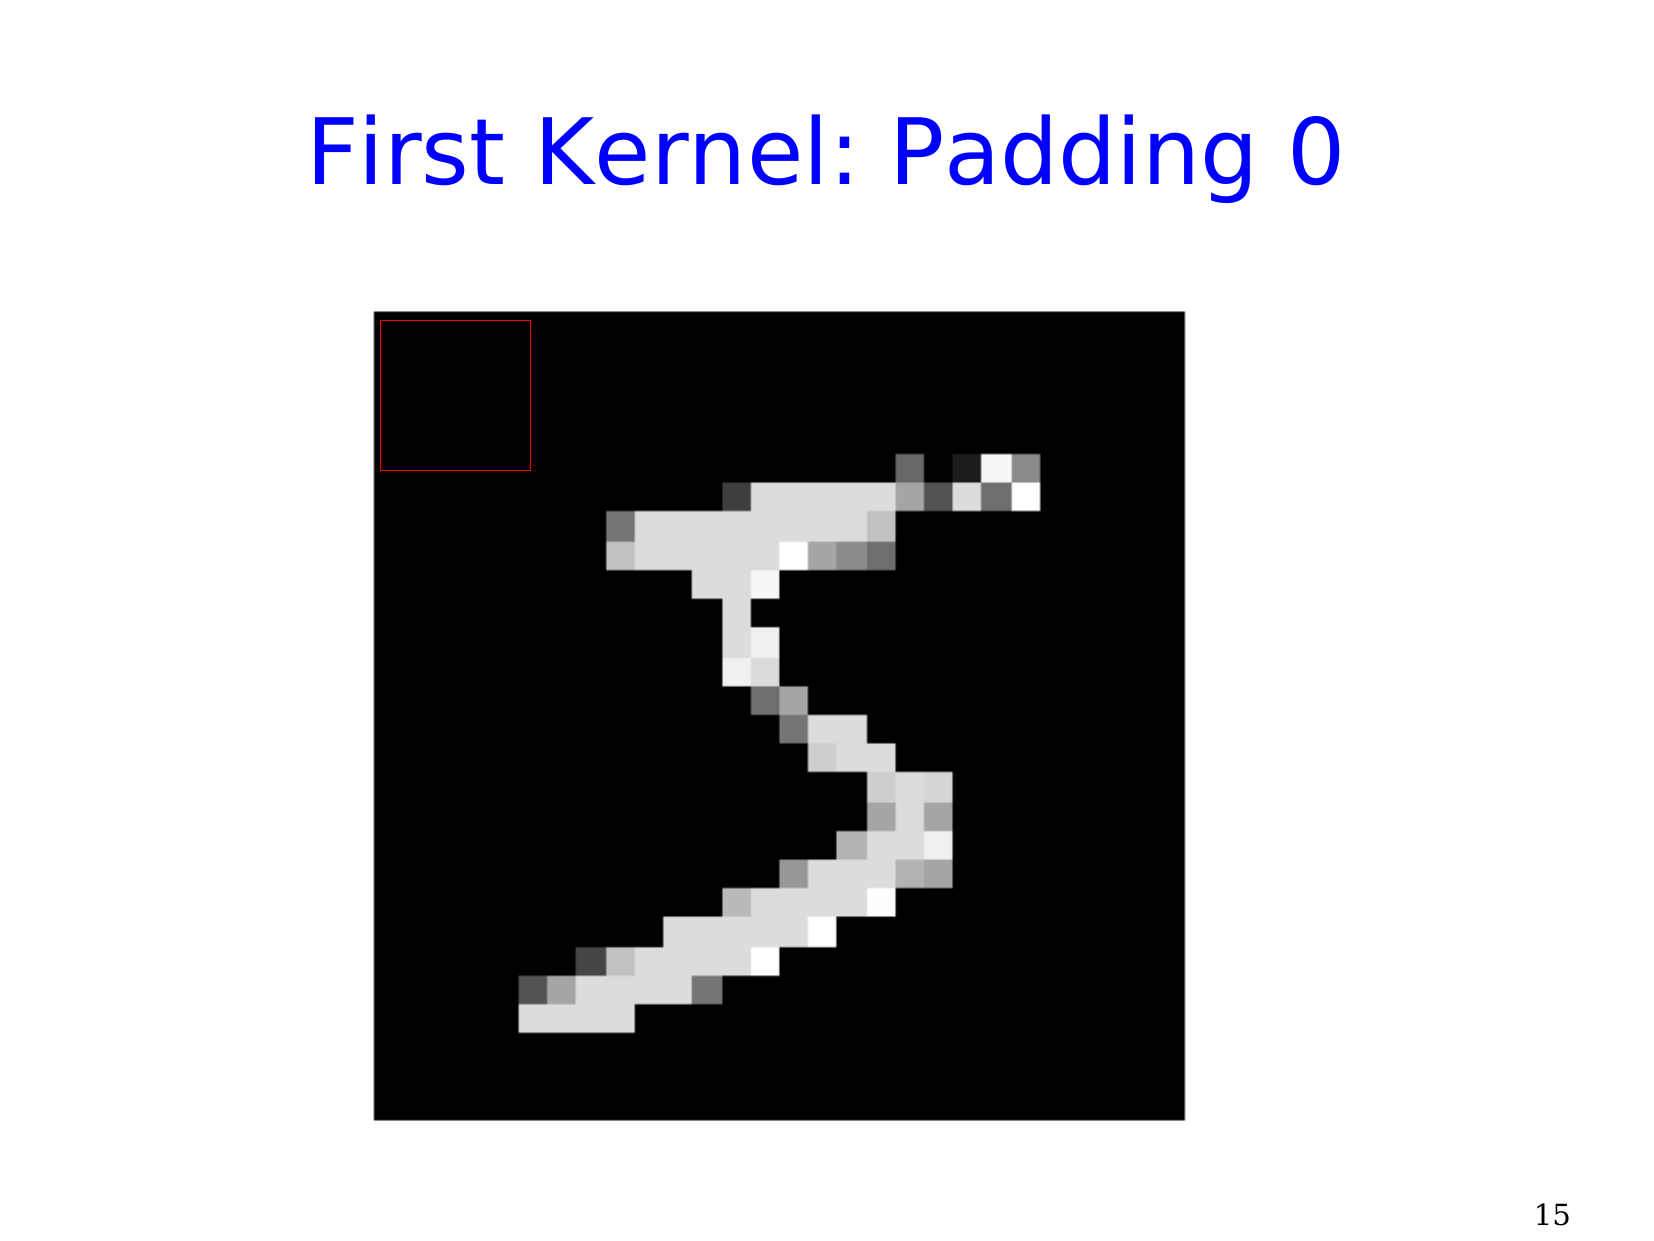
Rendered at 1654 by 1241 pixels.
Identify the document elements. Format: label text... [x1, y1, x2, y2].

picture [357, 299, 1203, 1132]
title First Kernel: Padding 0 [82, 49, 1571, 257]
